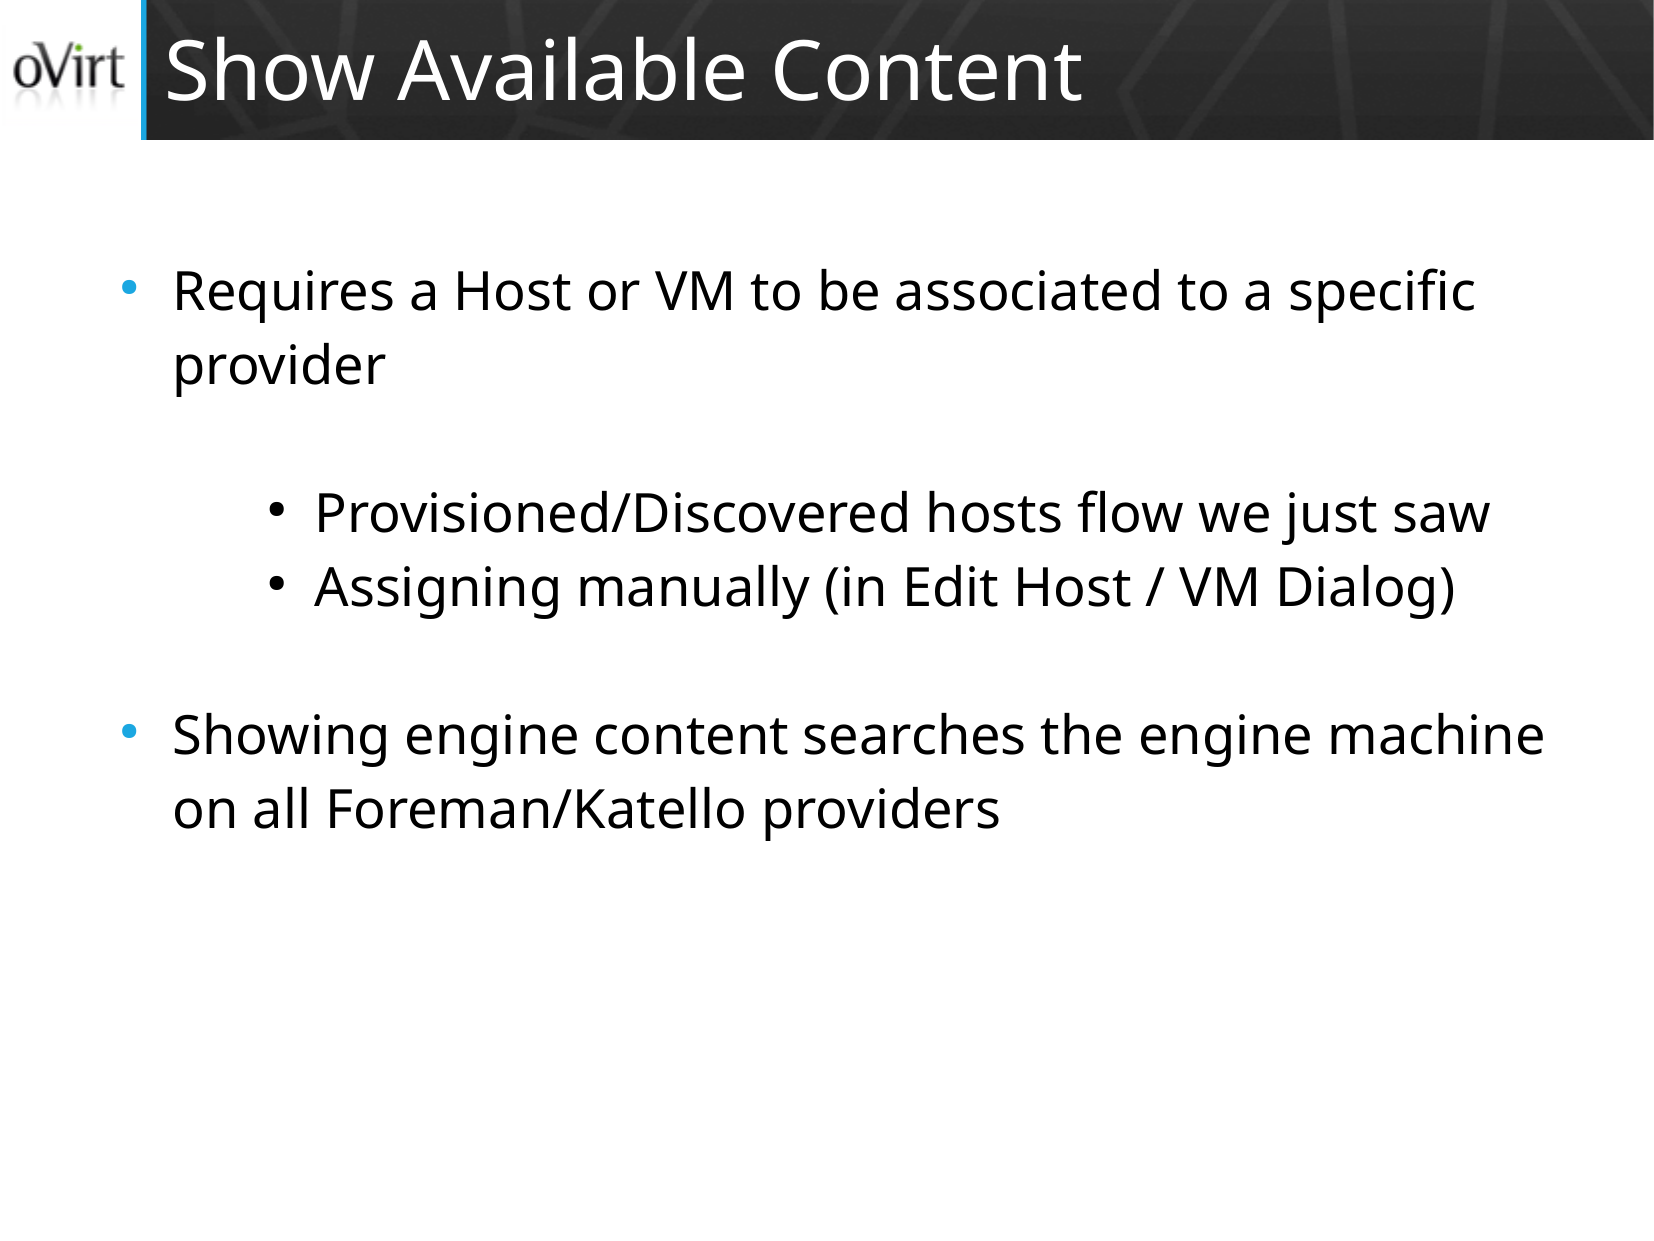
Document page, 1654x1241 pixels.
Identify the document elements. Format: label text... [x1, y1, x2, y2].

picture [0, 0, 1654, 140]
text_box Requires a Host or VM to be associated to a specific provider Provisioned/Discovered hosts flow we just saw Assigning manually (in Edit Host / VM Dialog) Showing engine content searches the engine machine on all Foreman/Katello providers [87, 244, 1576, 1126]
title Show Available Content [164, 18, 1653, 119]
